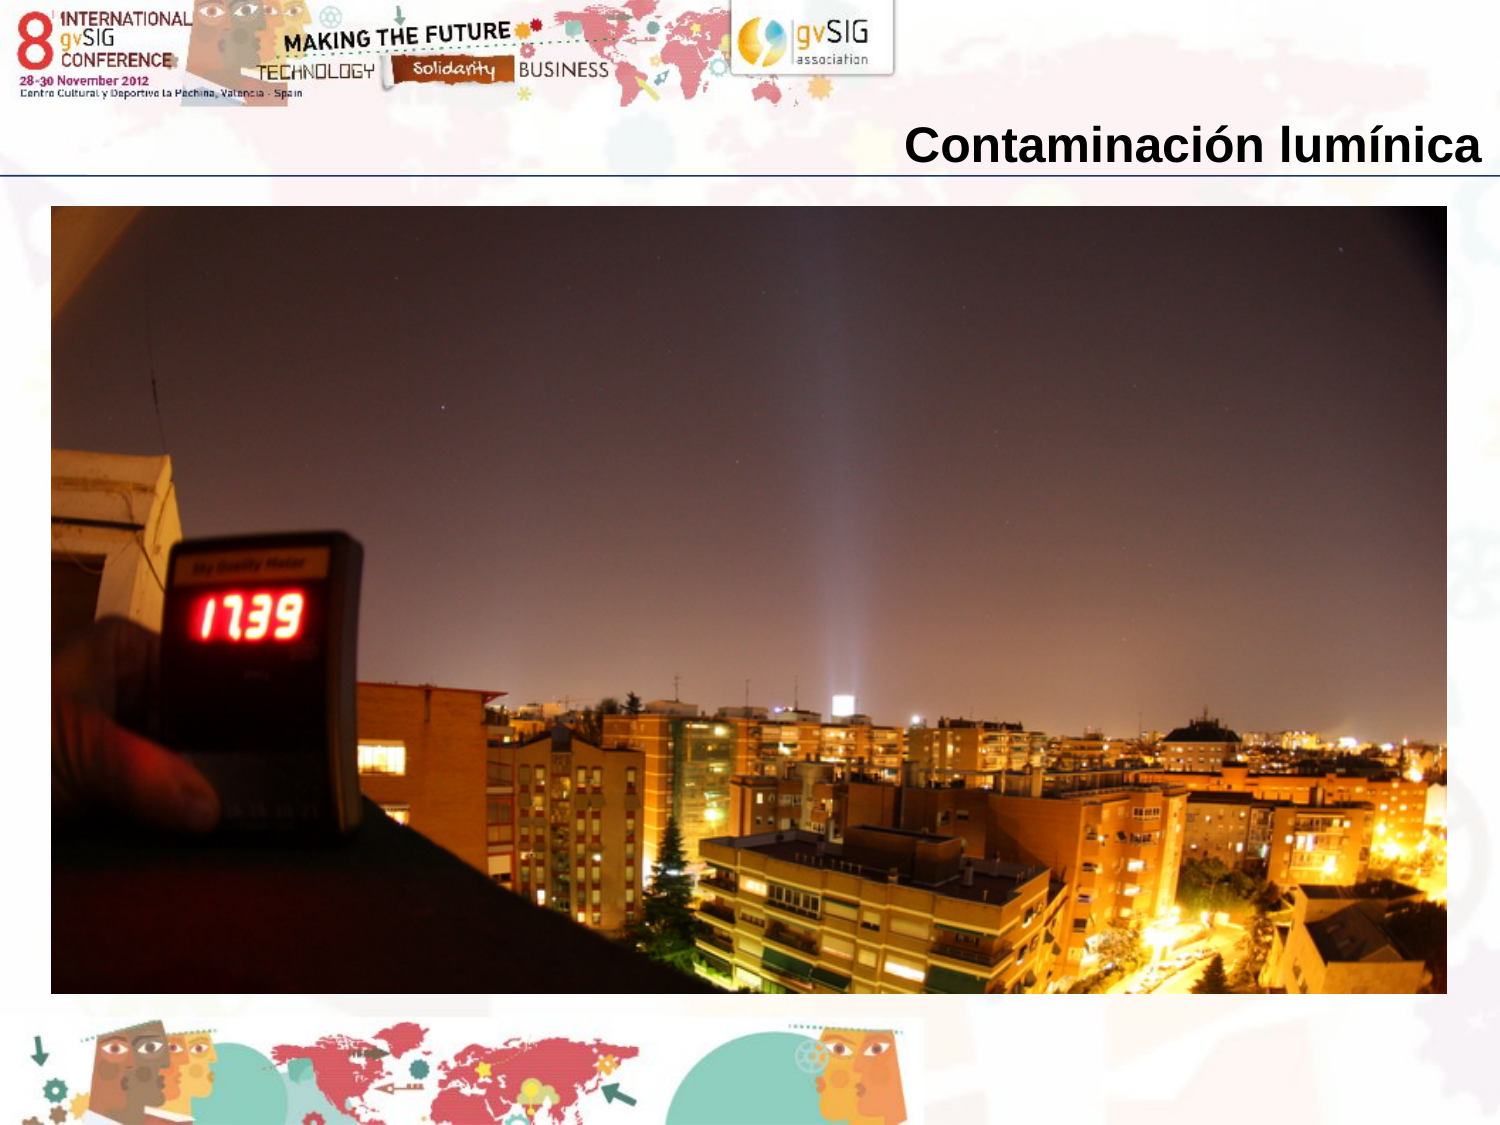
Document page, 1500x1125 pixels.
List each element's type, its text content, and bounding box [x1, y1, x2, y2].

text_box Contaminación lumínica [889, 105, 1498, 175]
picture [0, 177, 1500, 1125]
text_box Contaminación lumínica [889, 177, 1498, 181]
picture [0, 0, 1500, 175]
